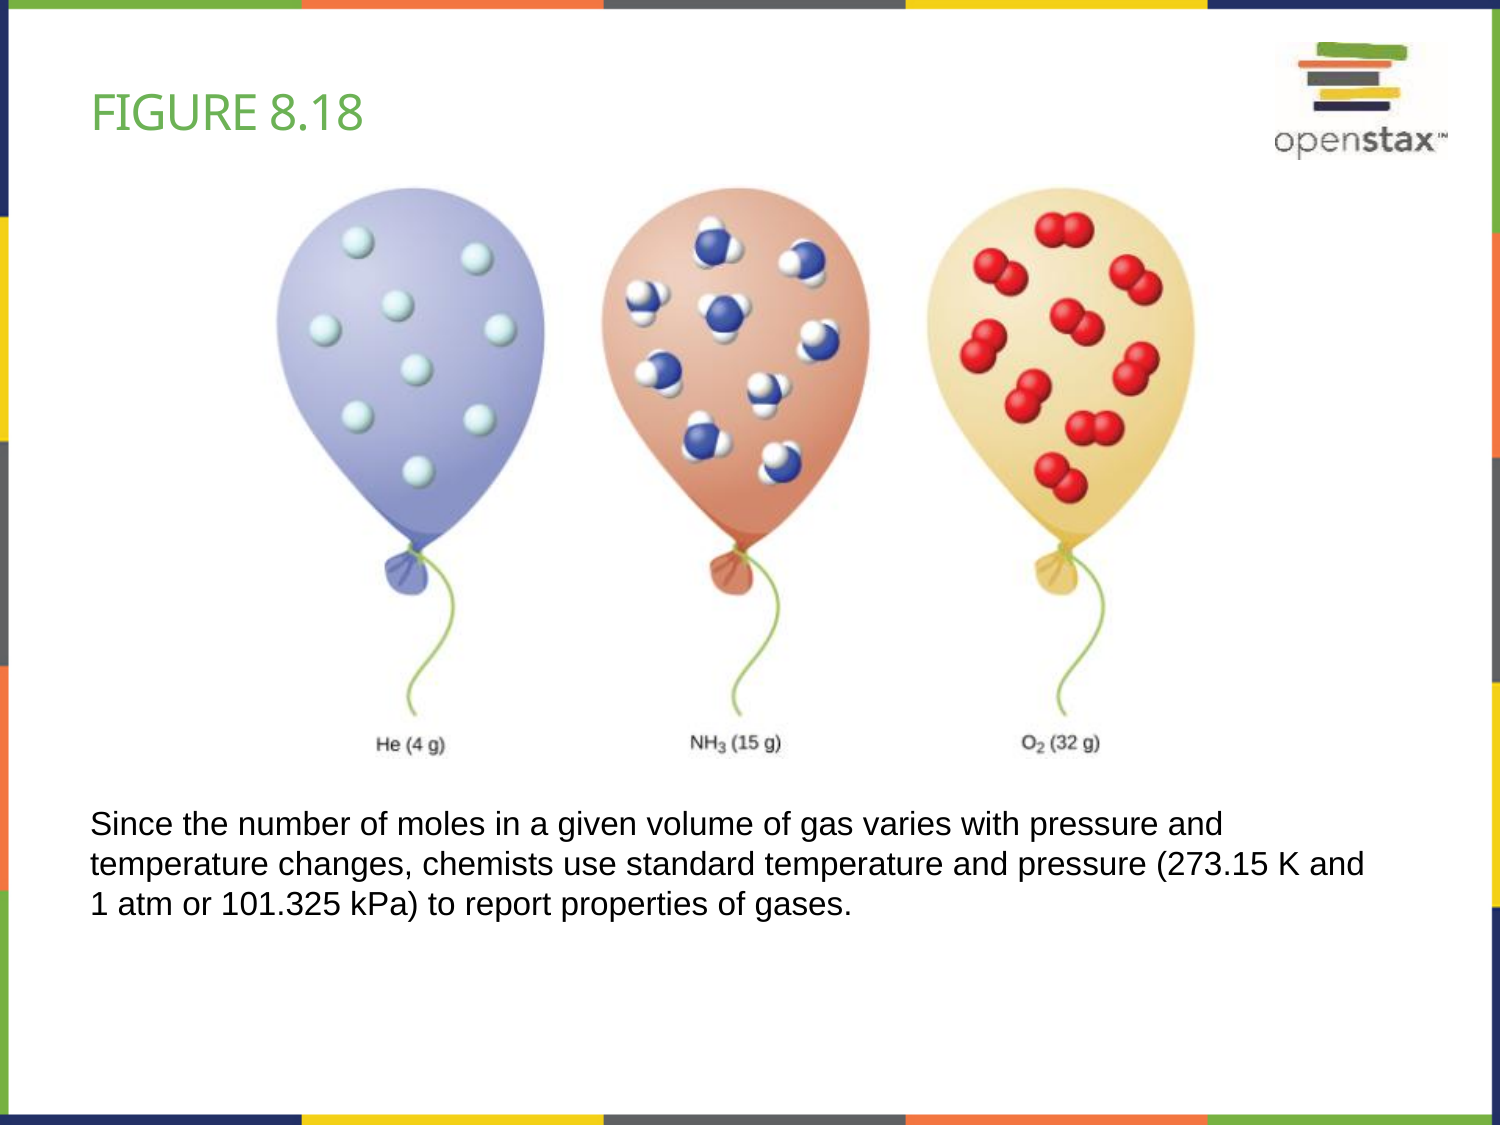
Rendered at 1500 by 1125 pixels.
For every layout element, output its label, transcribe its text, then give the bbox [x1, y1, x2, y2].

picture [0, 0, 1500, 1125]
list Since the number of moles in a given volume of gas varies with pressure and temperature changes, chemists use standard temperature and pressure (273.15 K and 1 atm or 101.325 kPa) to report properties of gases. [75, 794, 1398, 986]
title Figure 8.18 [75, 39, 1398, 148]
